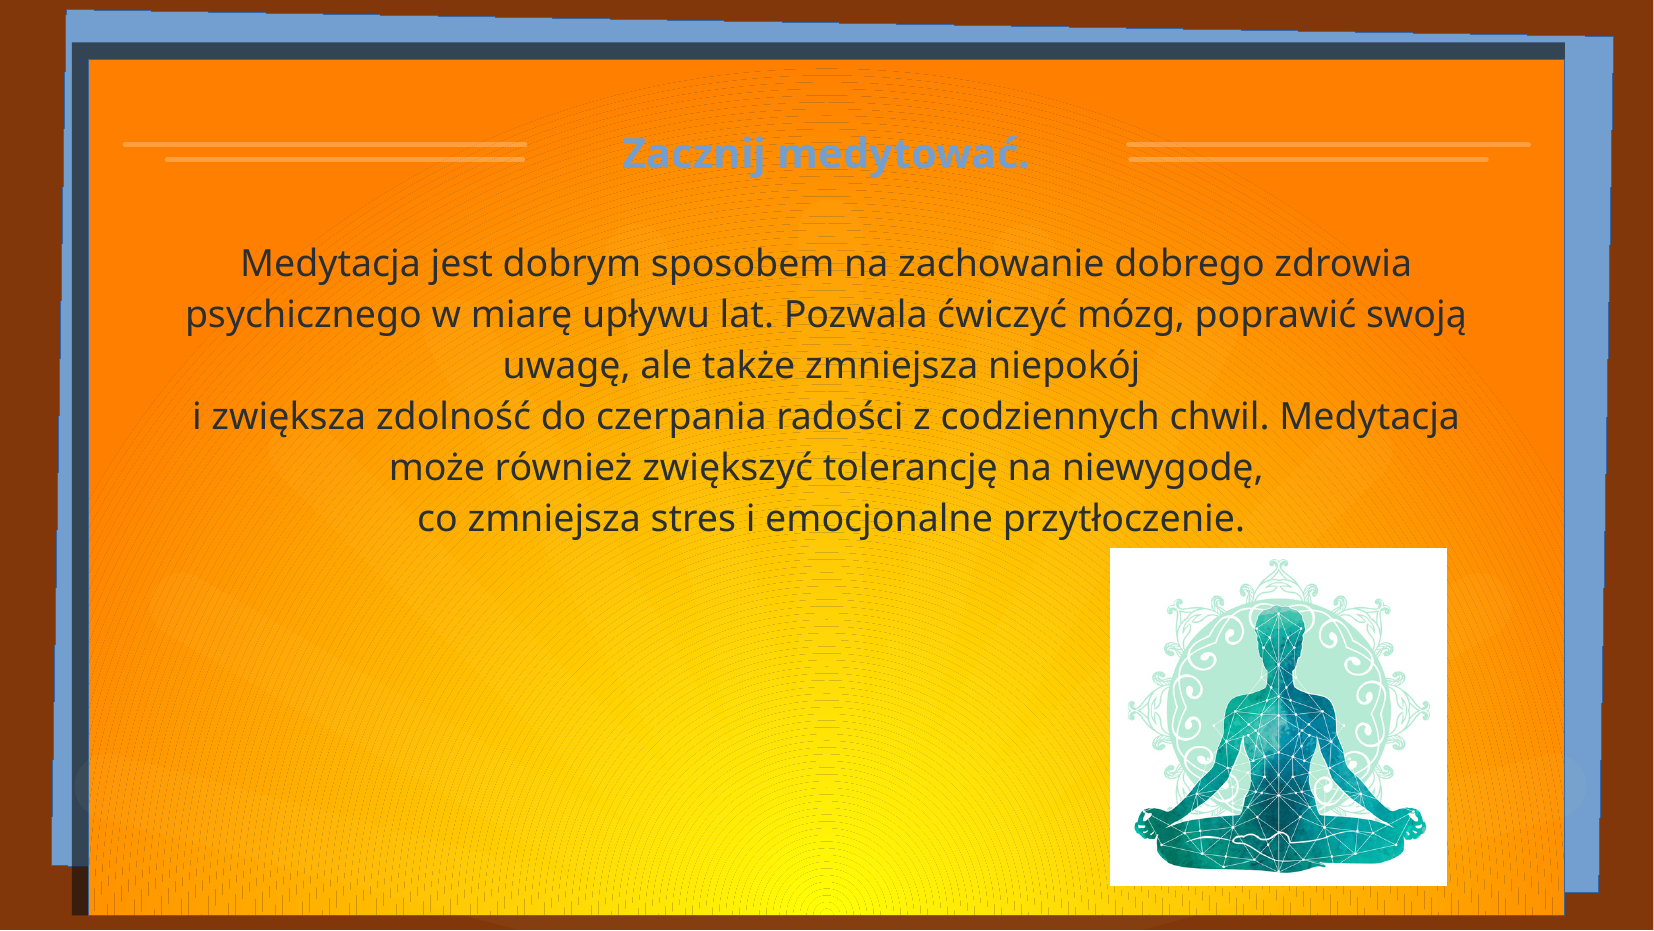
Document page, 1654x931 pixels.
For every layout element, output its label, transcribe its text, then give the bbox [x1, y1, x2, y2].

list Medytacja jest dobrym sposobem na zachowanie dobrego zdrowia psychicznego w miarę upływu lat. Pozwala ćwiczyć mózg, poprawić swoją uwagę, ale także zmniejsza niepokój i zwiększa zdolność do czerpania radości z codziennych chwil. Medytacja może również zwiększyć tolerancję na niewygodę, co zmniejsza stres i emocjonalne przytłoczenie. [147, 236, 1506, 827]
title Zacznij medytować. [531, 73, 1123, 222]
picture [1110, 548, 1447, 886]
